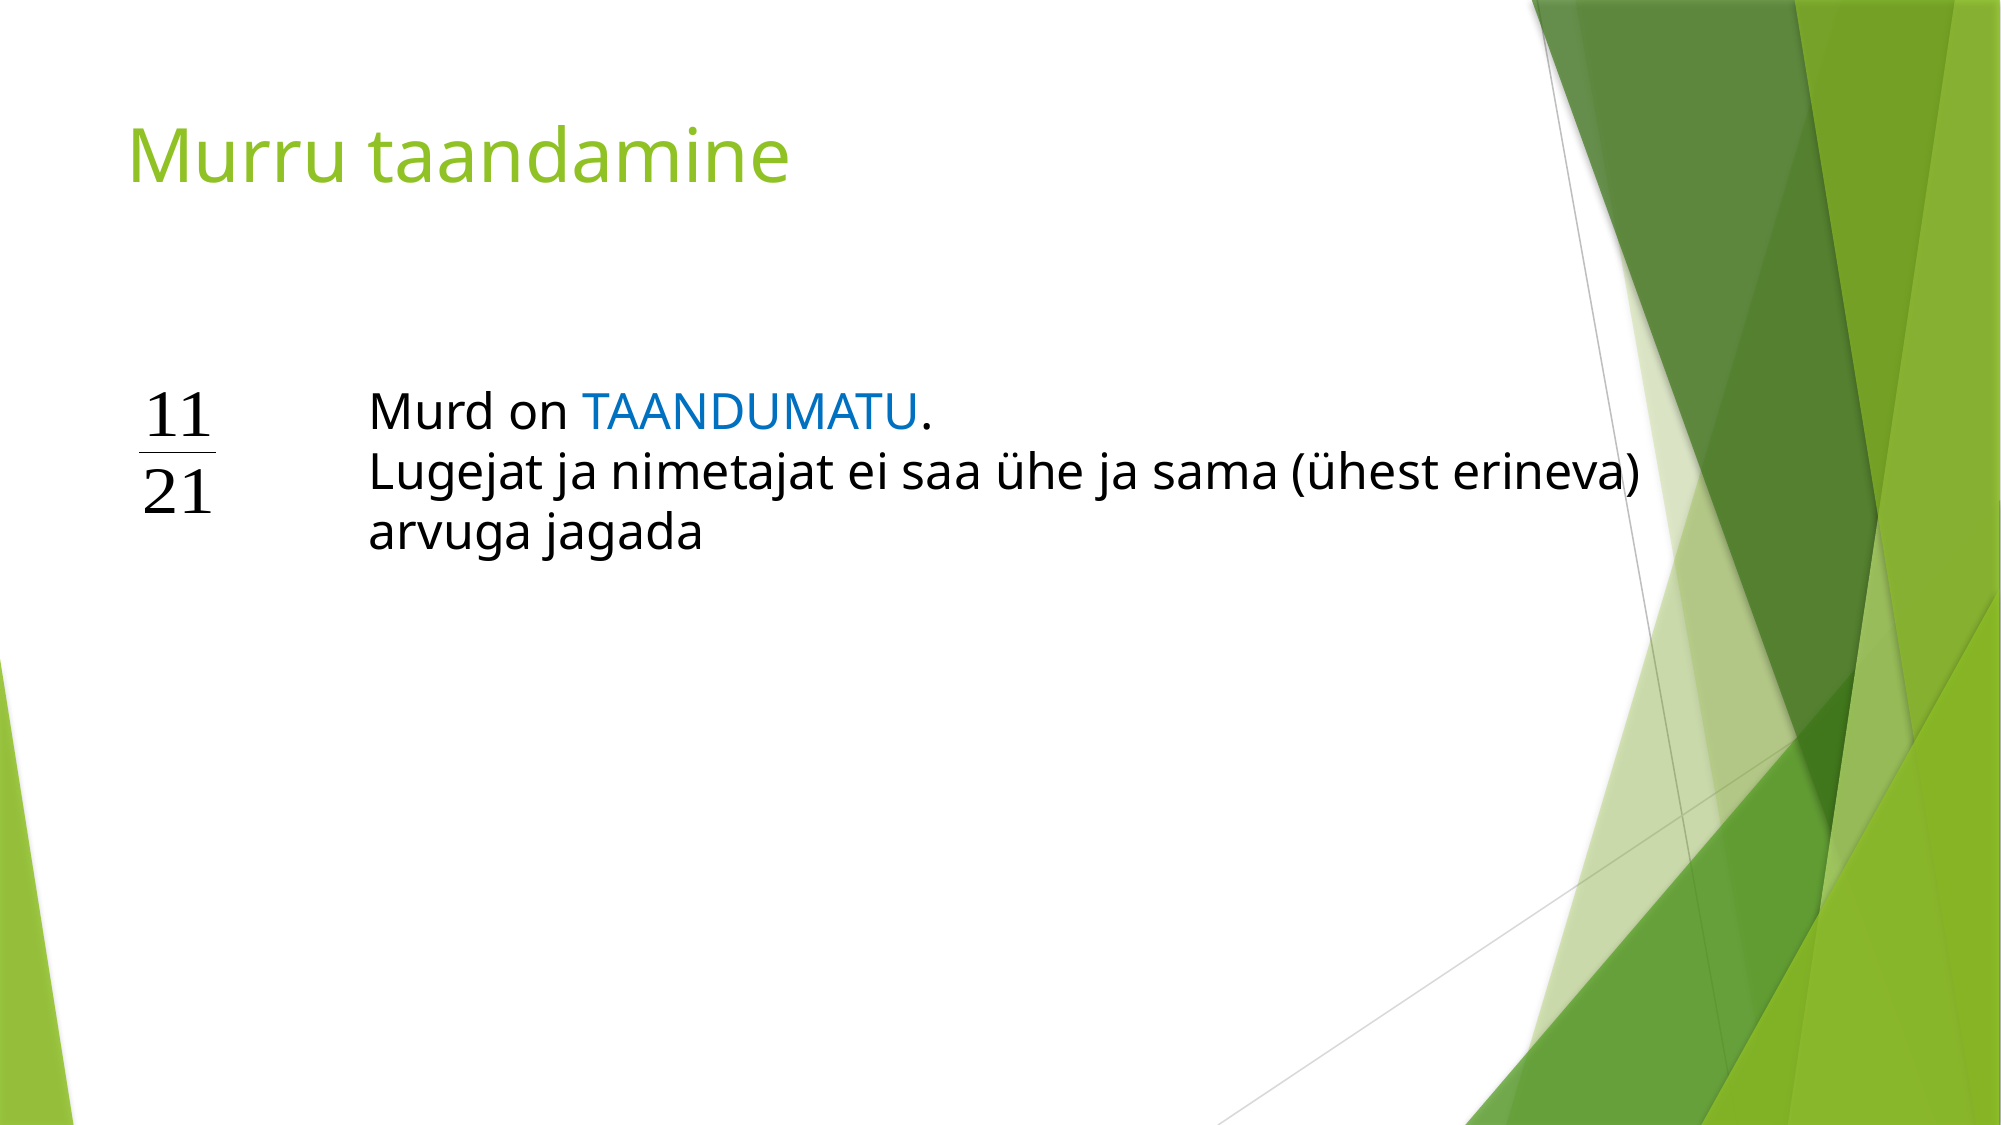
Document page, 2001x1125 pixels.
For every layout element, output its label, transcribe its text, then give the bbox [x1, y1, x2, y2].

title Murru taandamine [111, 99, 1522, 317]
text_box Murd on TAANDUMATU. Lugejat ja nimetajat ei saa ühe ja sama (ühest erineva) arvuga jagada [354, 372, 1670, 567]
chart [130, 376, 226, 529]
